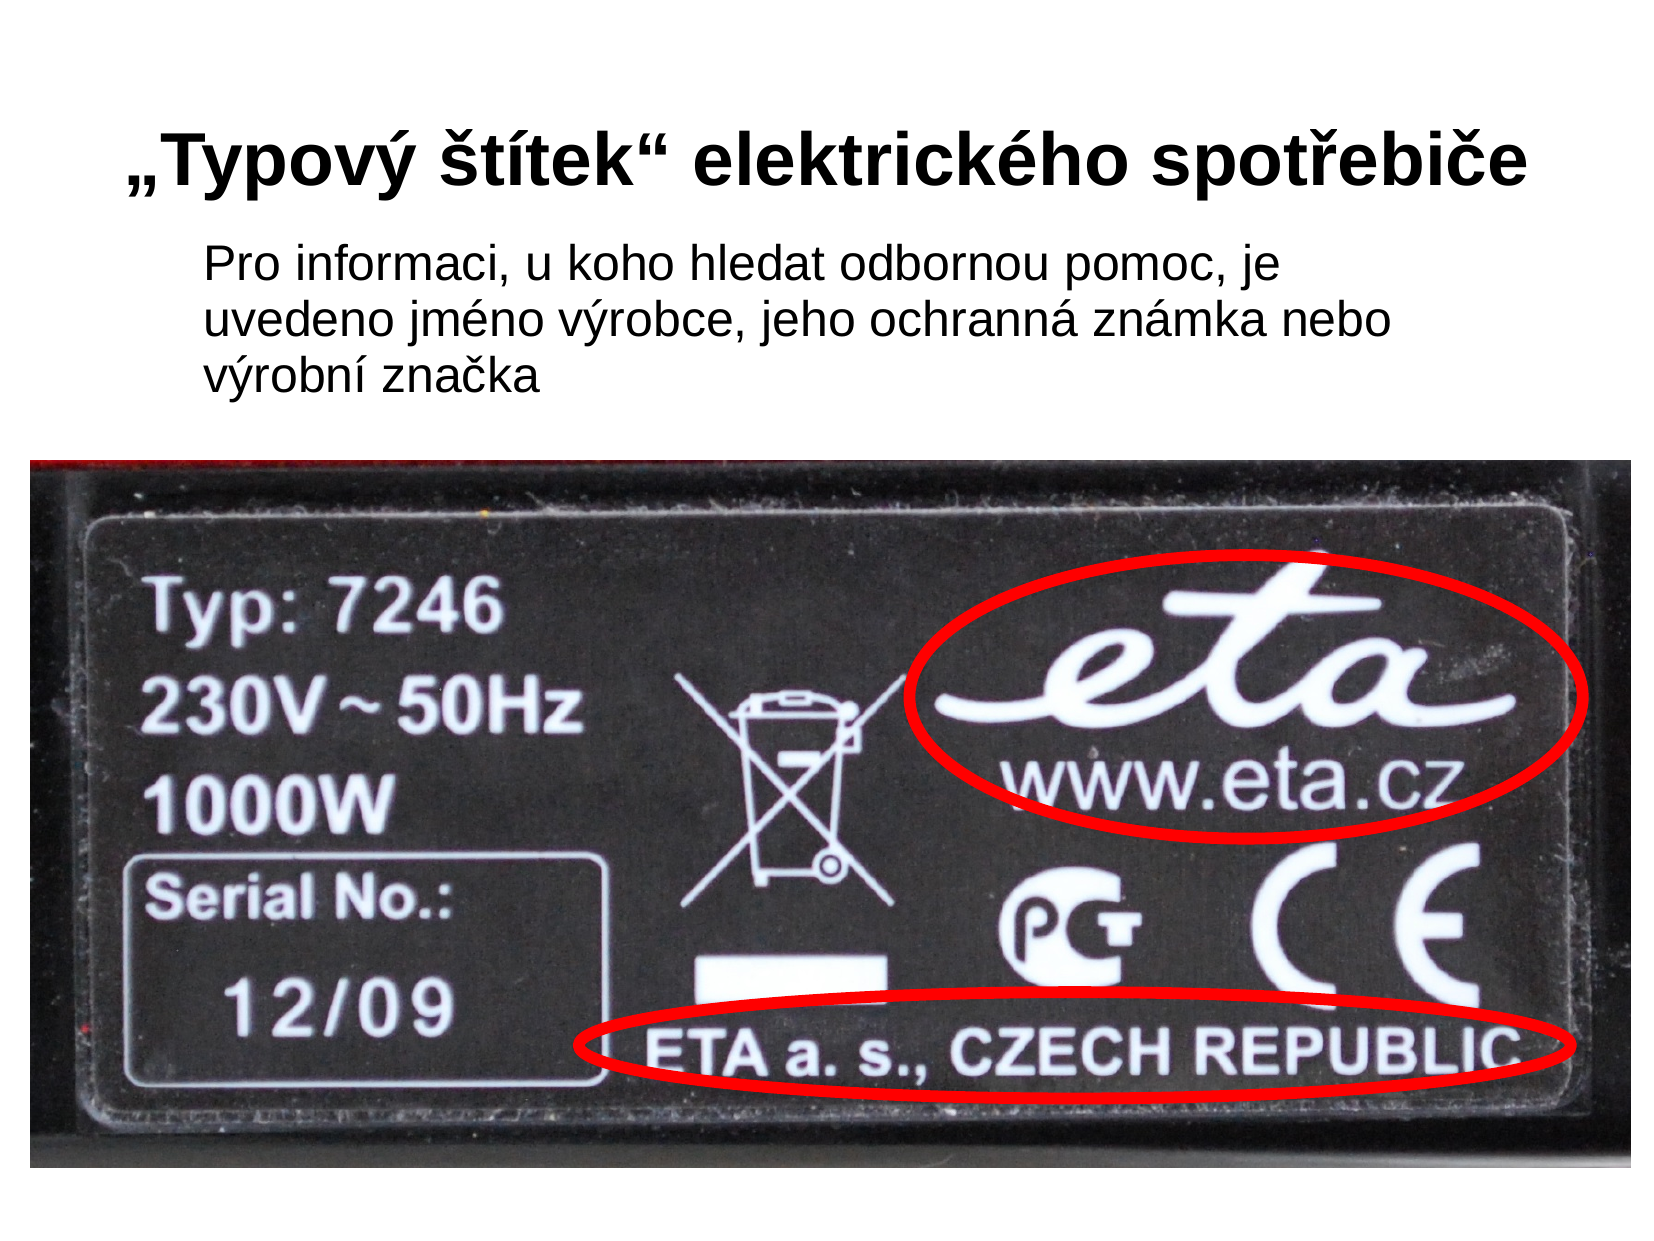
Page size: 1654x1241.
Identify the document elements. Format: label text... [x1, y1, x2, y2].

picture [30, 460, 1631, 1168]
title „Typový štítek“ elektrického spotřebiče [82, 94, 1571, 225]
text_box Pro informaci, u koho hledat odbornou pomoc, je uvedeno jméno výrobce, jeho ochranná známka nebo výrobní značka [188, 227, 1465, 410]
